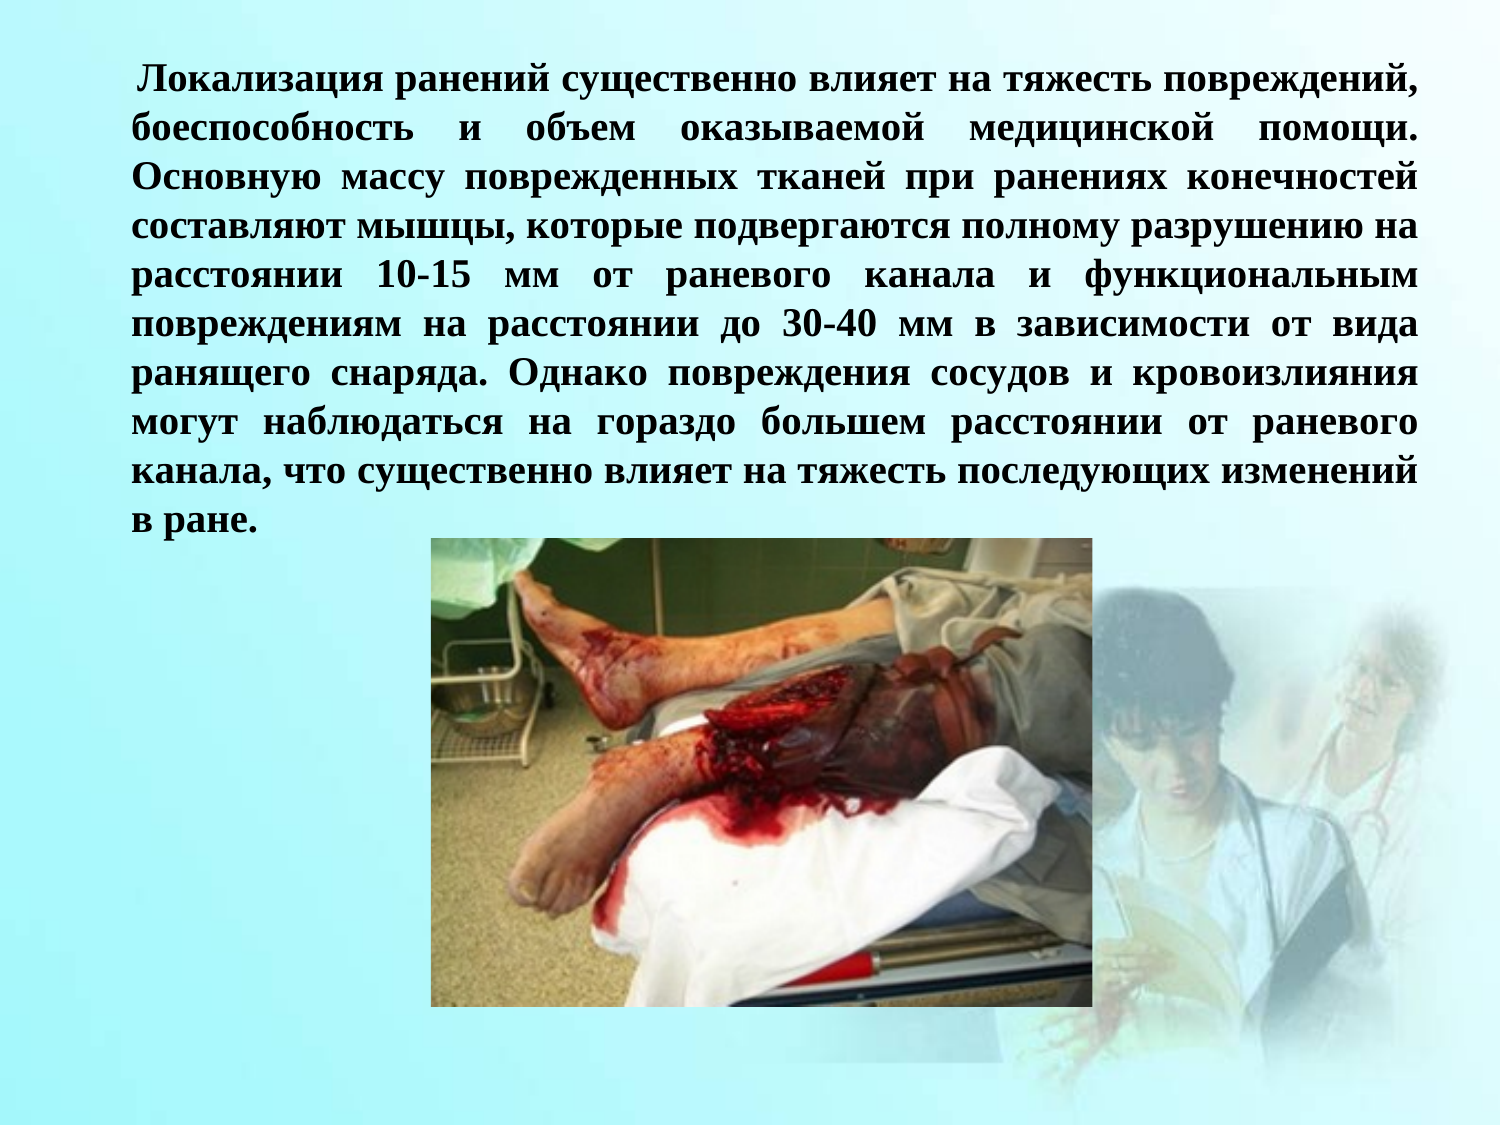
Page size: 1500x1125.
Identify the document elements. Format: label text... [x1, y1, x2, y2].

list Локализация ранений существенно влияет на тяжесть повреждений, боеспособность и объем оказываемой медицинской помощи. Основную массу поврежденных тканей при ранениях конечностей составляют мышцы, которые подвергаются полному разрушению на расстоянии 10-15 мм от раневого канала и функциональным повреждениям на расстоянии до 30-40 мм в зависимости от вида ранящего снаряда. Однако повреждения сосудов и кровоизлияния могут наблюдаться на гораздо большем расстоянии от раневого канала, что существенно влияет на тяжесть последующих изменений в ране. [5, 42, 1436, 551]
picture [430, 538, 1093, 1007]
